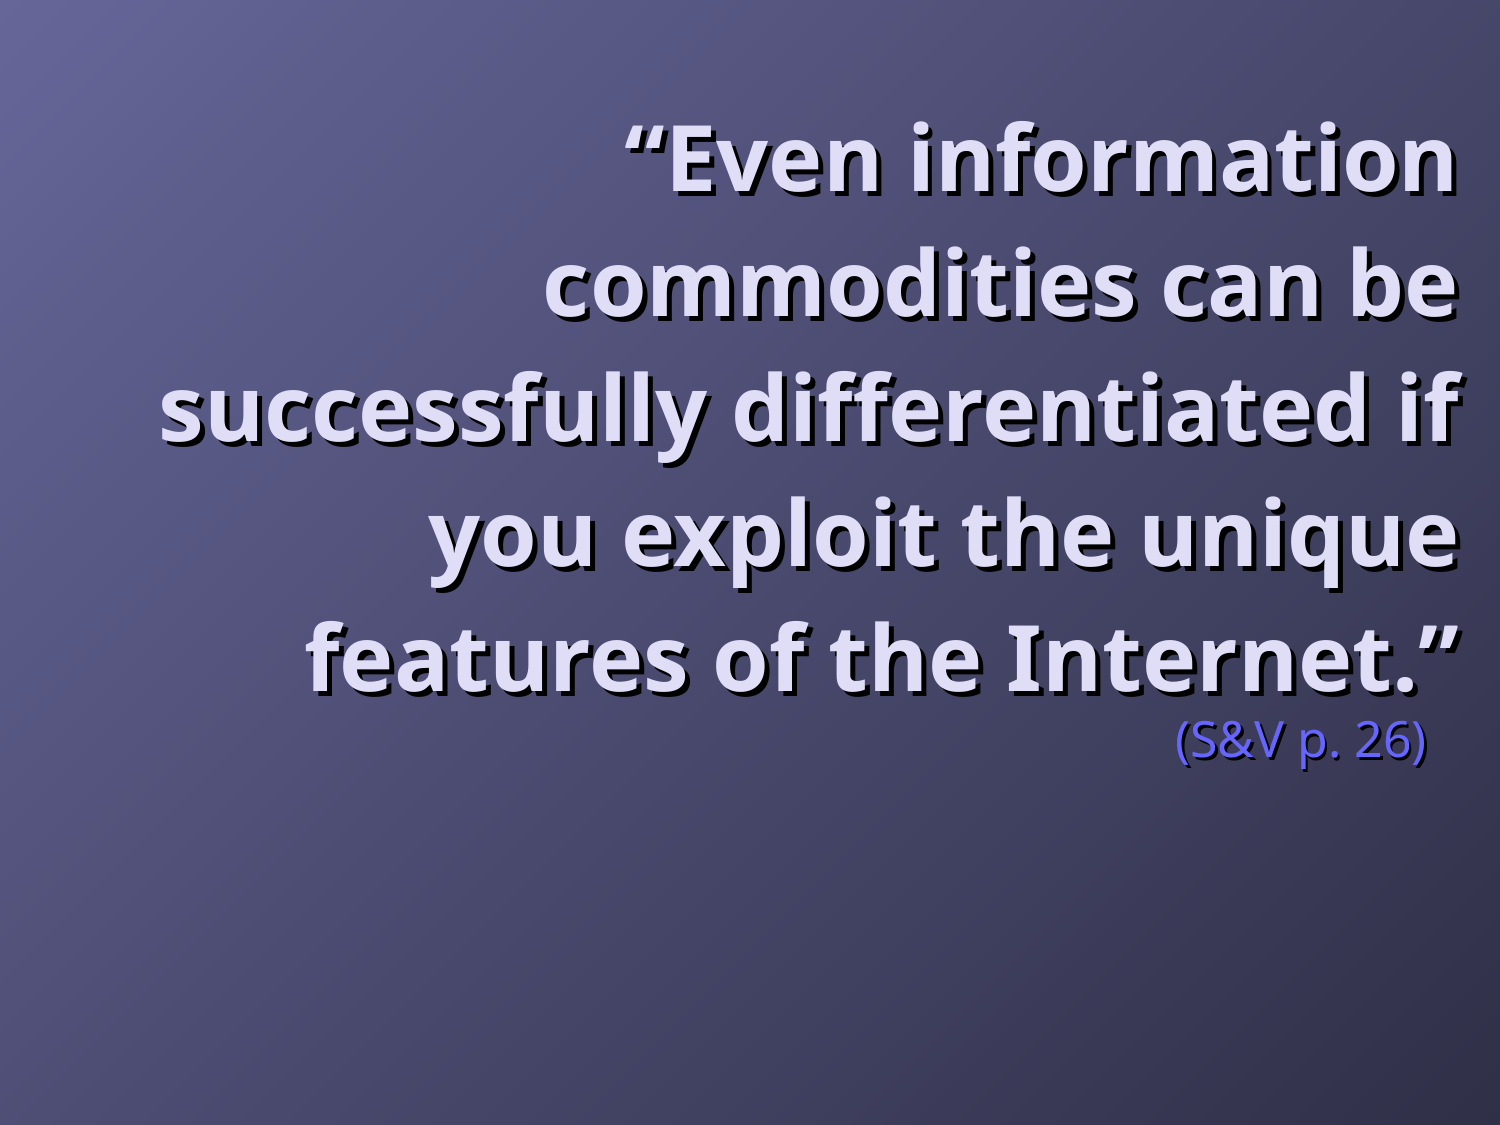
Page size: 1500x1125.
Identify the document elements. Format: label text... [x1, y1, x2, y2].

text_box (S&V p. 26) [1160, 699, 1442, 776]
title “Even information commodities can be successfully differentiated if you exploit the unique features of the Internet.” [12, 123, 1475, 689]
